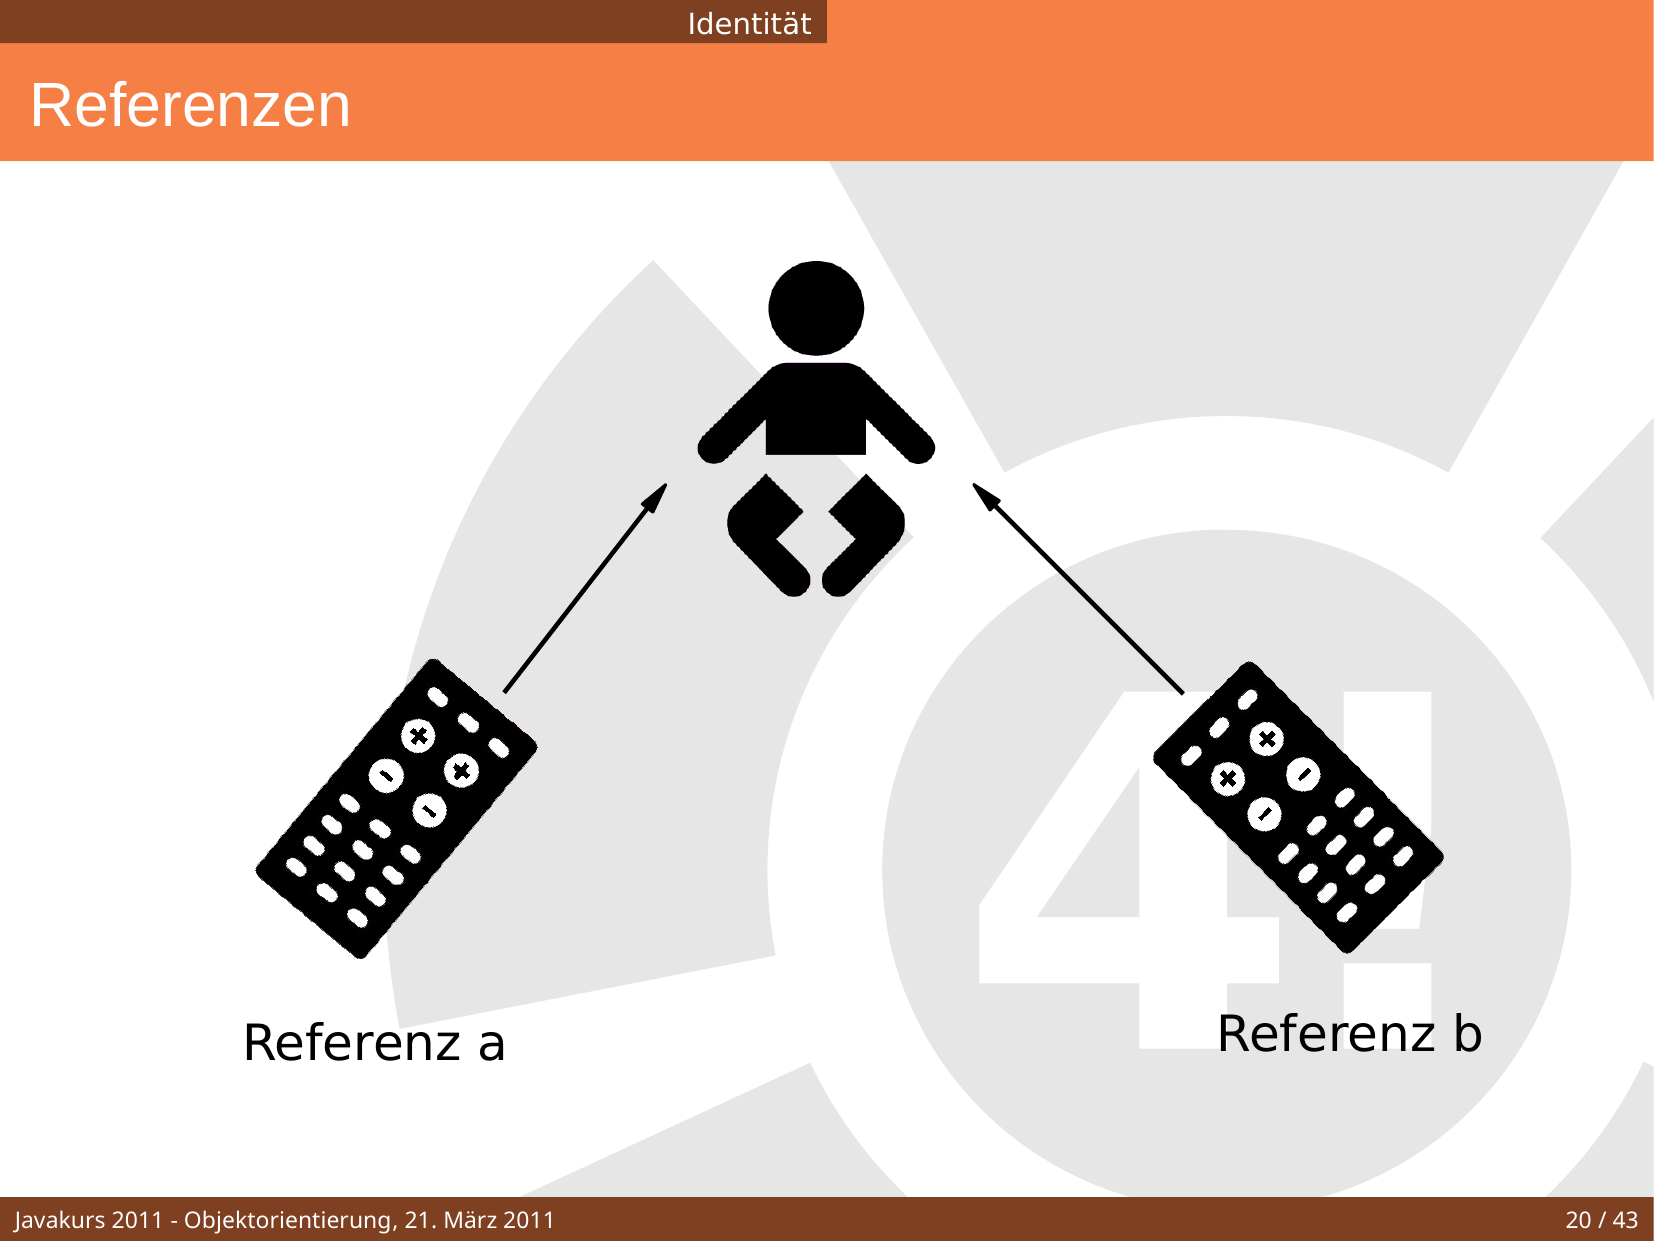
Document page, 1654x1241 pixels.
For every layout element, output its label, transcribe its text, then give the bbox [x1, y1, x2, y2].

text_box Identität [29, 0, 827, 50]
title Referenzen [29, 67, 1595, 143]
text_box [502, 483, 667, 695]
picture [216, 583, 605, 998]
picture [1080, 589, 1483, 993]
text_box Referenz a [242, 1013, 509, 1073]
text_box Referenz b [1216, 1004, 1485, 1064]
picture [686, 259, 947, 608]
text_box [972, 483, 1185, 696]
